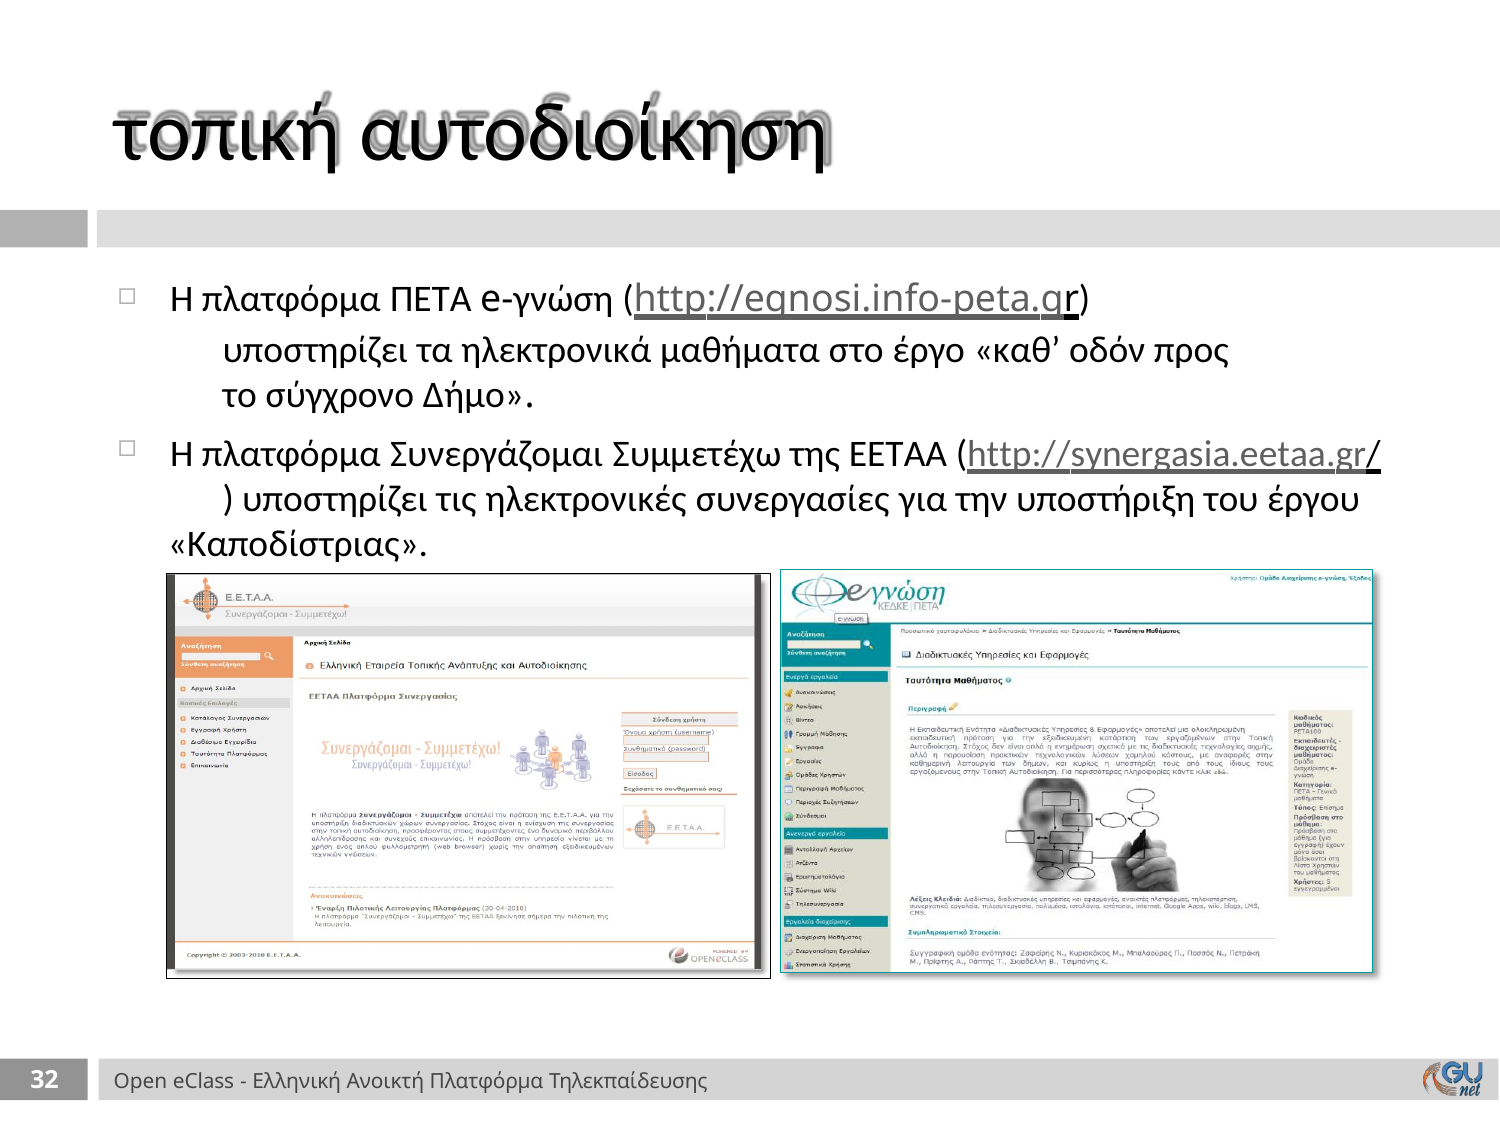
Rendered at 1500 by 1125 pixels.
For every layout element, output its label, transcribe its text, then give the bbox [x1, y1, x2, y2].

text_box [63, 42, 910, 177]
text_box Η πλατφόρμα ΠΕΤΑ e-γνώση (http://egnosi.info-peta.gr) υποστηρίζει τα ηλεκτρονικά μαθήματα στο έργο «καθ’ οδόν προς το σύγχρονο Δήμο». Η πλατφόρμα Συνεργάζομαι Συμμετέχω της ΕΕΤΑΑ (http://synergasia.eetaa.gr/) υποστηρίζει τις ηλεκτρονικές συνεργασίες για την υποστήριξη του έργου «Καποδίστριας». [113, 273, 1384, 512]
text_box [0, 1058, 88, 1101]
text_box [167, 574, 770, 978]
text_box [776, 565, 1386, 986]
text_box [98, 1058, 1499, 1101]
title τοπική αυτοδιοίκηση [89, 77, 1411, 165]
text_box Open eClass - Ελληνική Ανοικτή Πλατφόρμα Τηλεκπαίδευσης [111, 1068, 753, 1094]
text_box 32 [26, 1063, 62, 1093]
